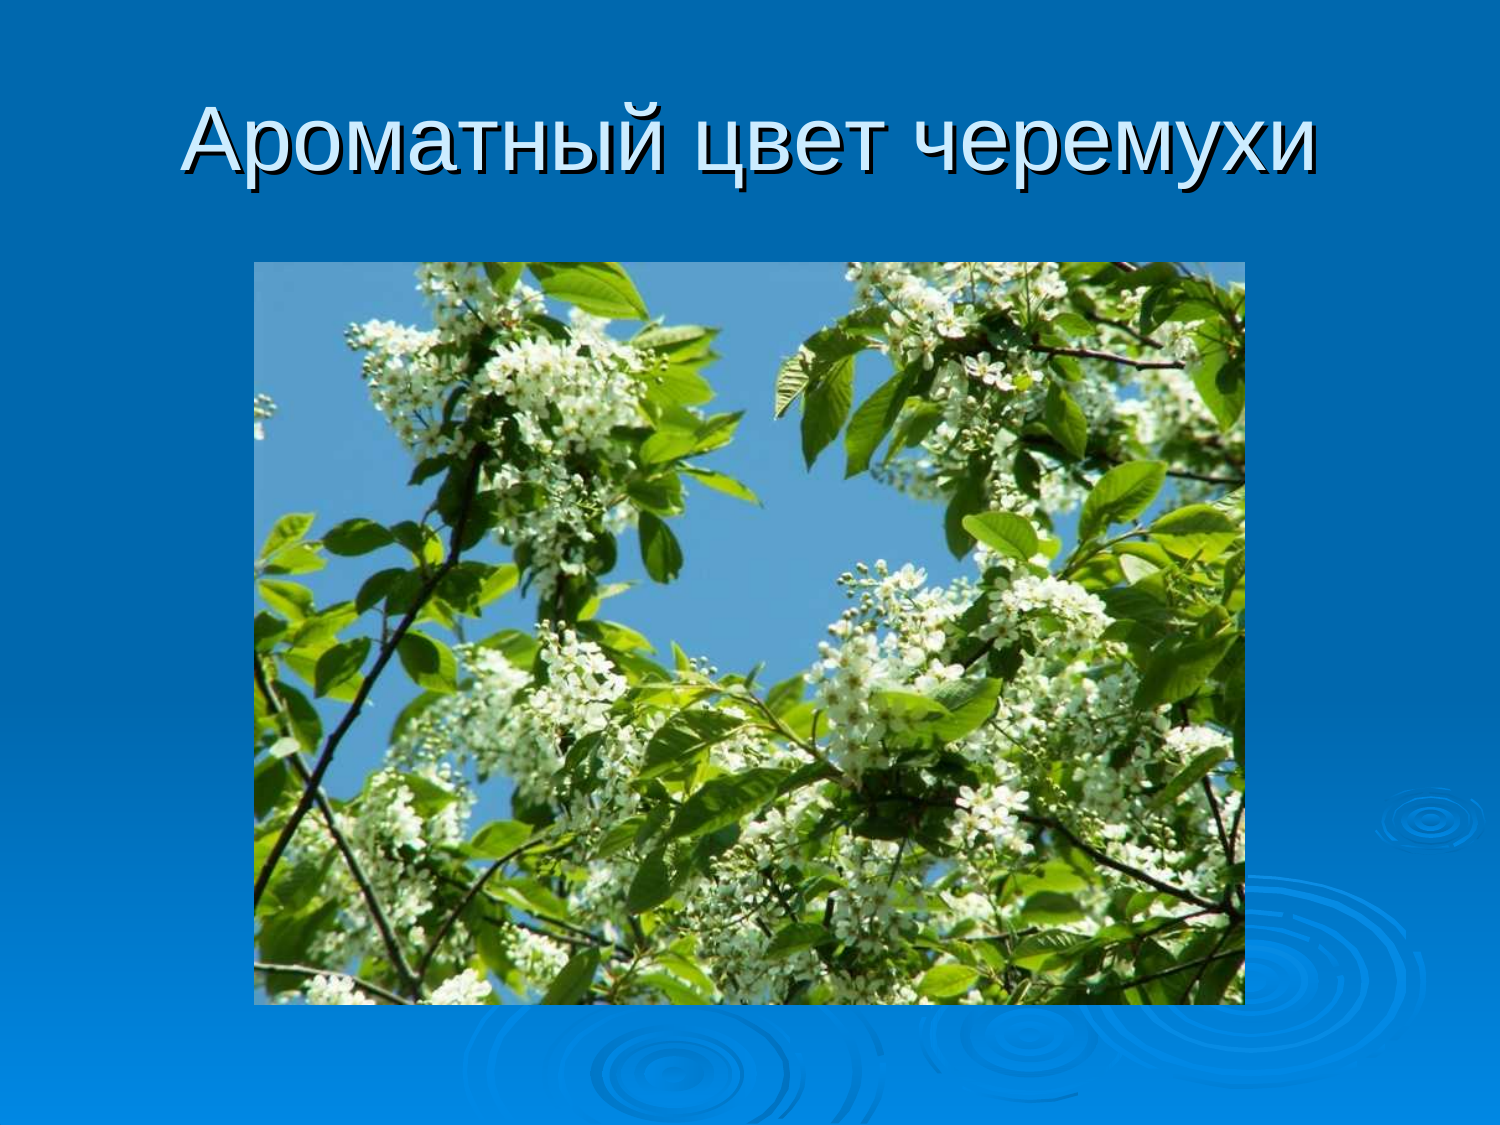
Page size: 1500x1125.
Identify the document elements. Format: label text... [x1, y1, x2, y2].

title Ароматный цвет черемухи [75, 45, 1426, 233]
picture [254, 262, 1245, 1005]
